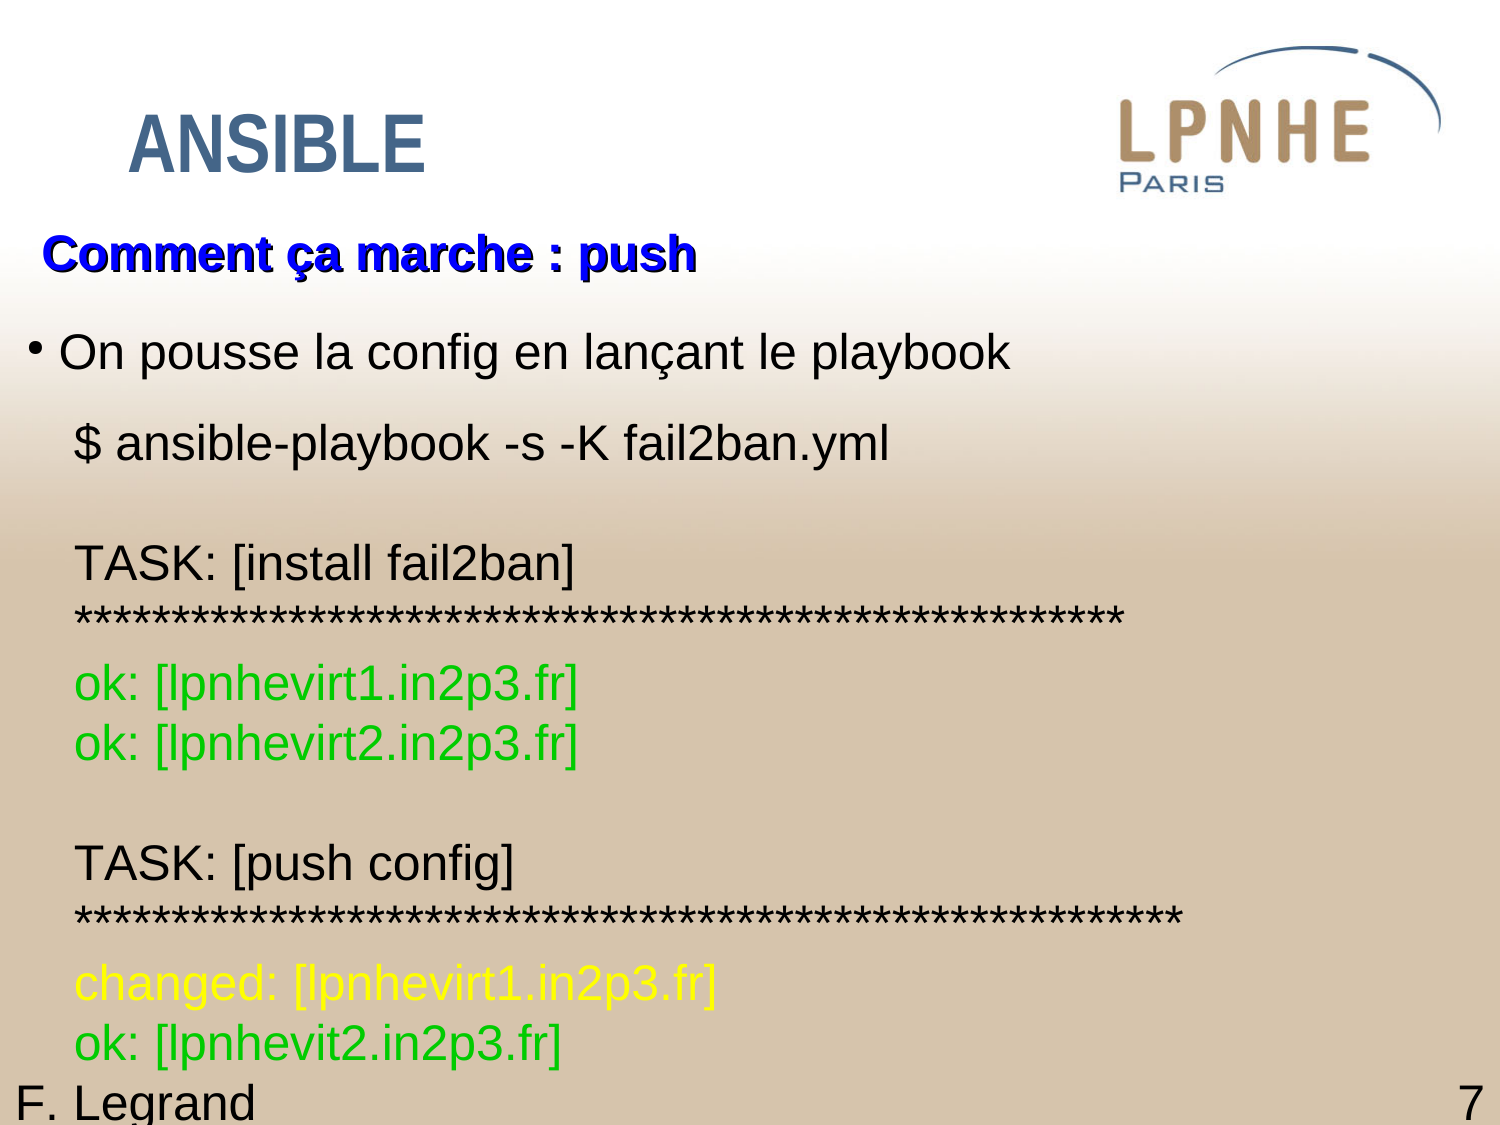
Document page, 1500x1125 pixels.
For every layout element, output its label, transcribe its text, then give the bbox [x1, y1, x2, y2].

picture [0, 0, 1500, 1125]
title ANSIBLE [112, 37, 1375, 241]
text_box Comment ça marche : push [26, 212, 1123, 288]
text_box On pousse la config en lançant le playbook [11, 311, 1477, 447]
text_box $ ansible-playbook -s -K fail2ban.yml TASK: [install fail2ban] ****************************************************** ok: [lpnhevirt1.in2p3.fr] ok: [lpnhevirt2.in2p3.fr] TASK: [push config] ********************************************************* changed: [lpnhevirt1.in2p3.fr] ok: [lpnhevit2.in2p3.fr] [59, 402, 1465, 1125]
